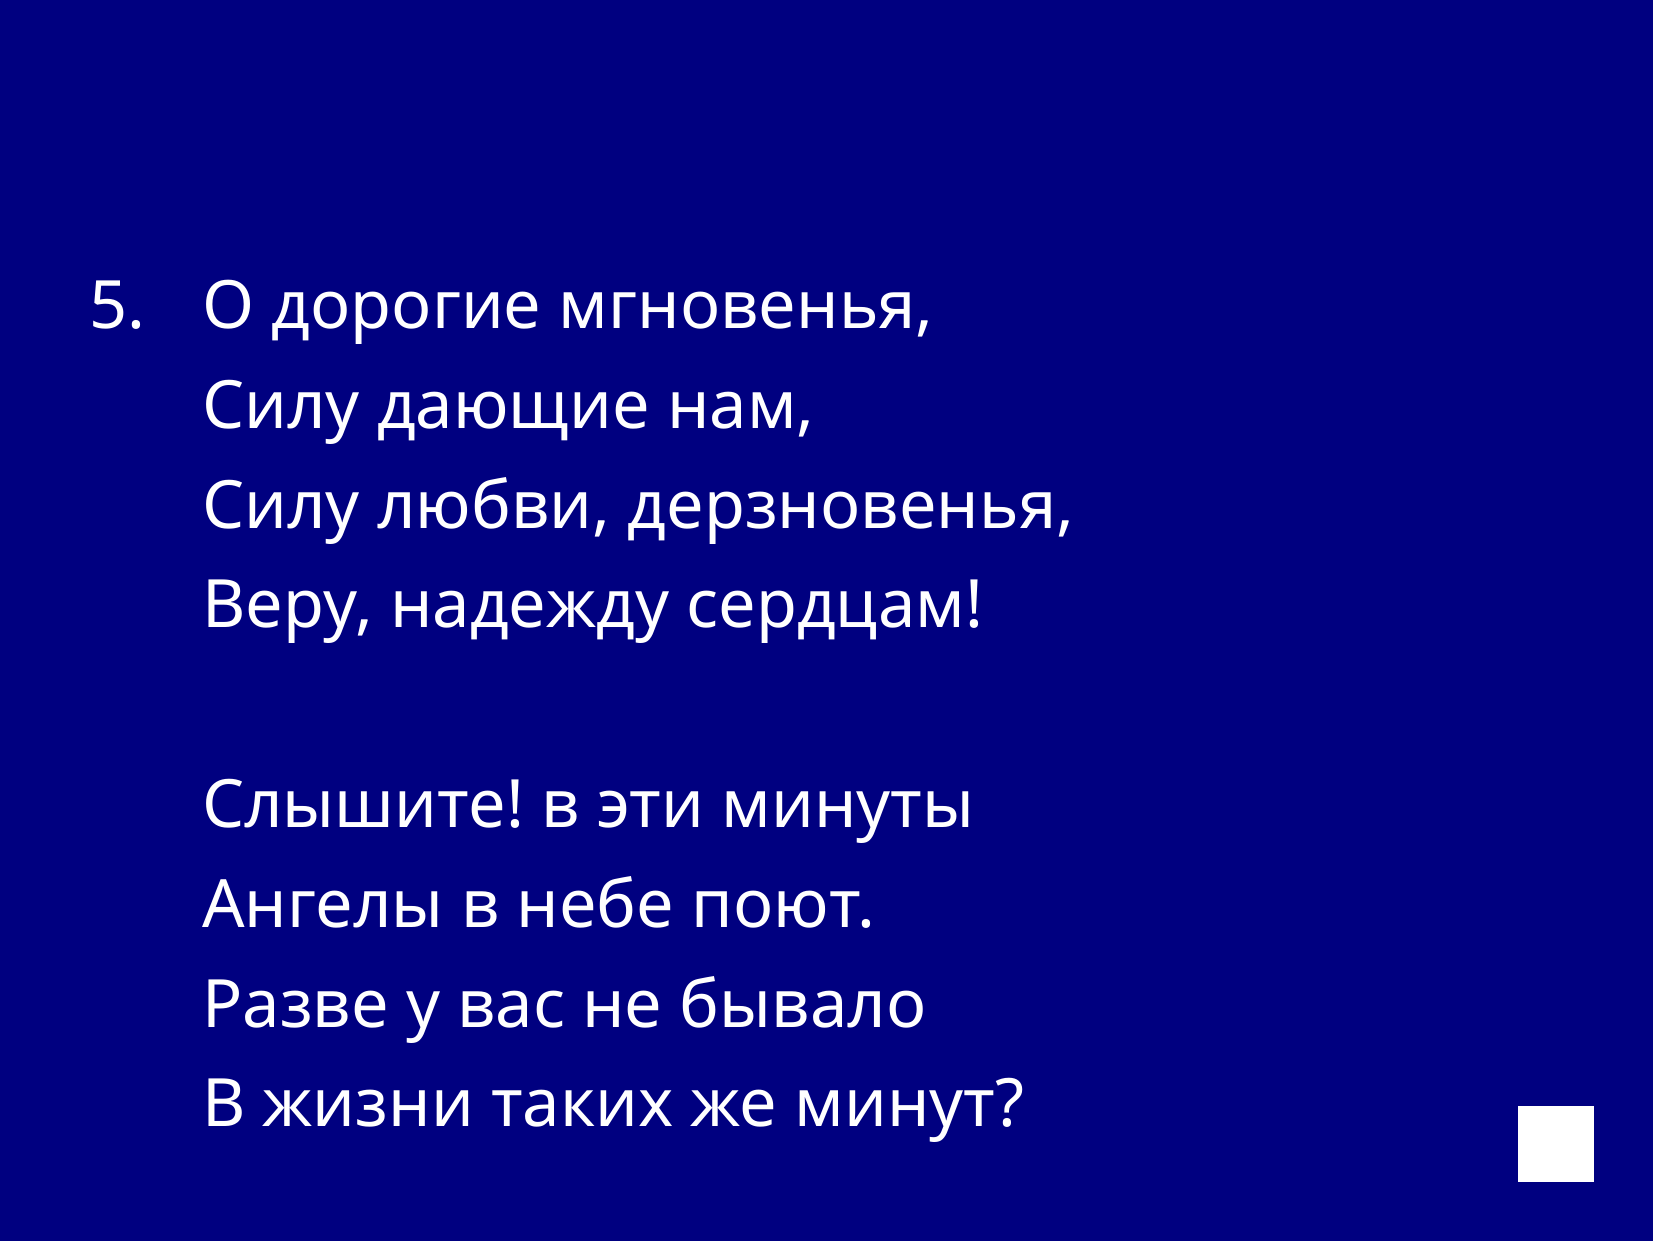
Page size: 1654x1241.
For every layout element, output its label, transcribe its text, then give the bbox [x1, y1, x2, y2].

text_box 5. О дорогие мгновенья, Силу дающие нам, Силу любви, дерзновенья, Веру, надежду сердцам! Слышите! в эти минуты Ангелы в небе поют. Разве у вас не бывало В жизни таких же минут? [75, 150, 1576, 1163]
text_box [1518, 1106, 1594, 1182]
